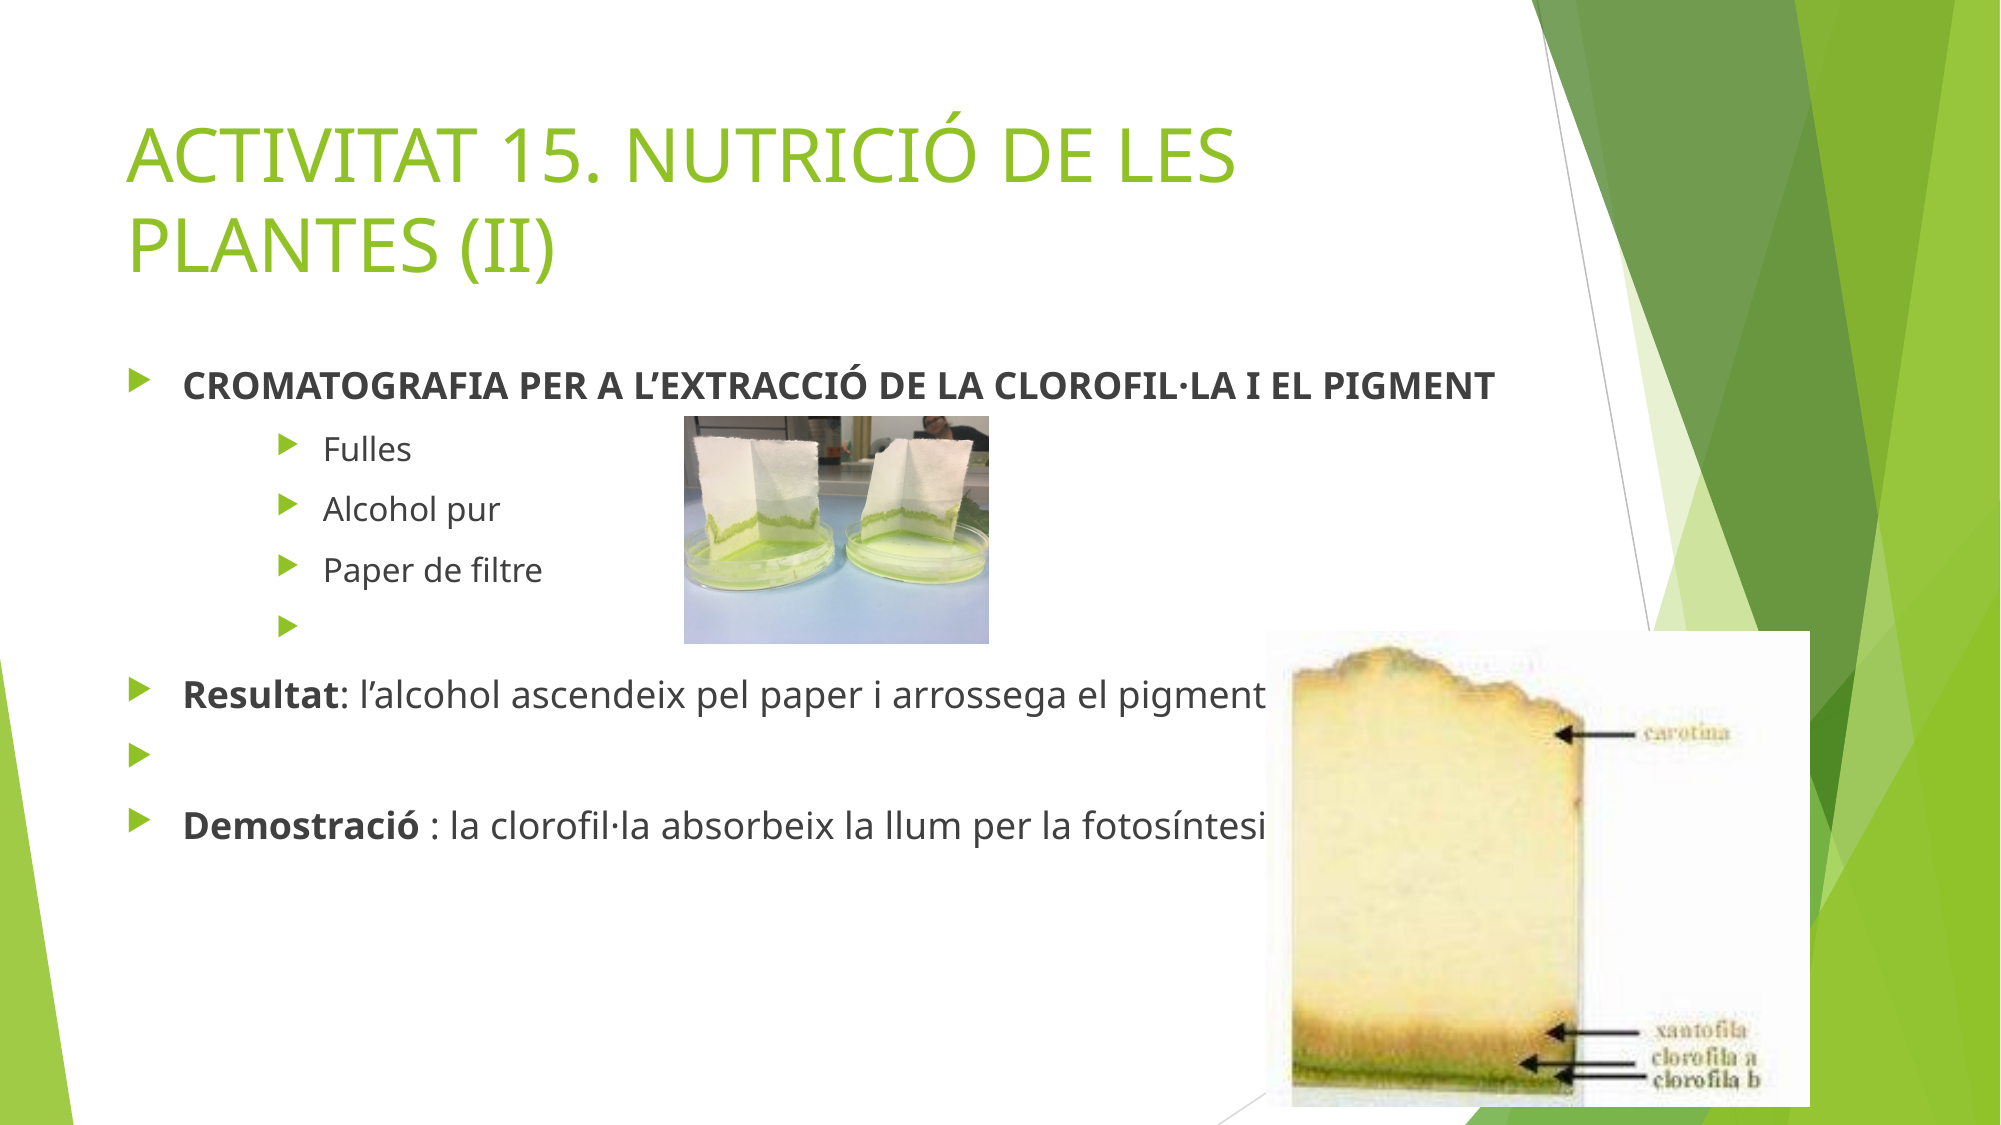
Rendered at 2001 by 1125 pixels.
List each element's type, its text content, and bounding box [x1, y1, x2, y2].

picture [1266, 631, 1810, 1107]
list CROMATOGRAFIA PER A L’EXTRACCIÓ DE LA CLOROFIL·LA I EL PIGMENT Fulles Alcohol pur Paper de filtre Resultat: l’alcohol ascendeix pel paper i arrossega el pigment Demostració : la clorofil·la absorbeix la llum per la fotosíntesi [111, 354, 1522, 992]
title ACTIVITAT 15. NUTRICIÓ DE LES PLANTES (II) [111, 99, 1522, 317]
picture [684, 416, 989, 644]
